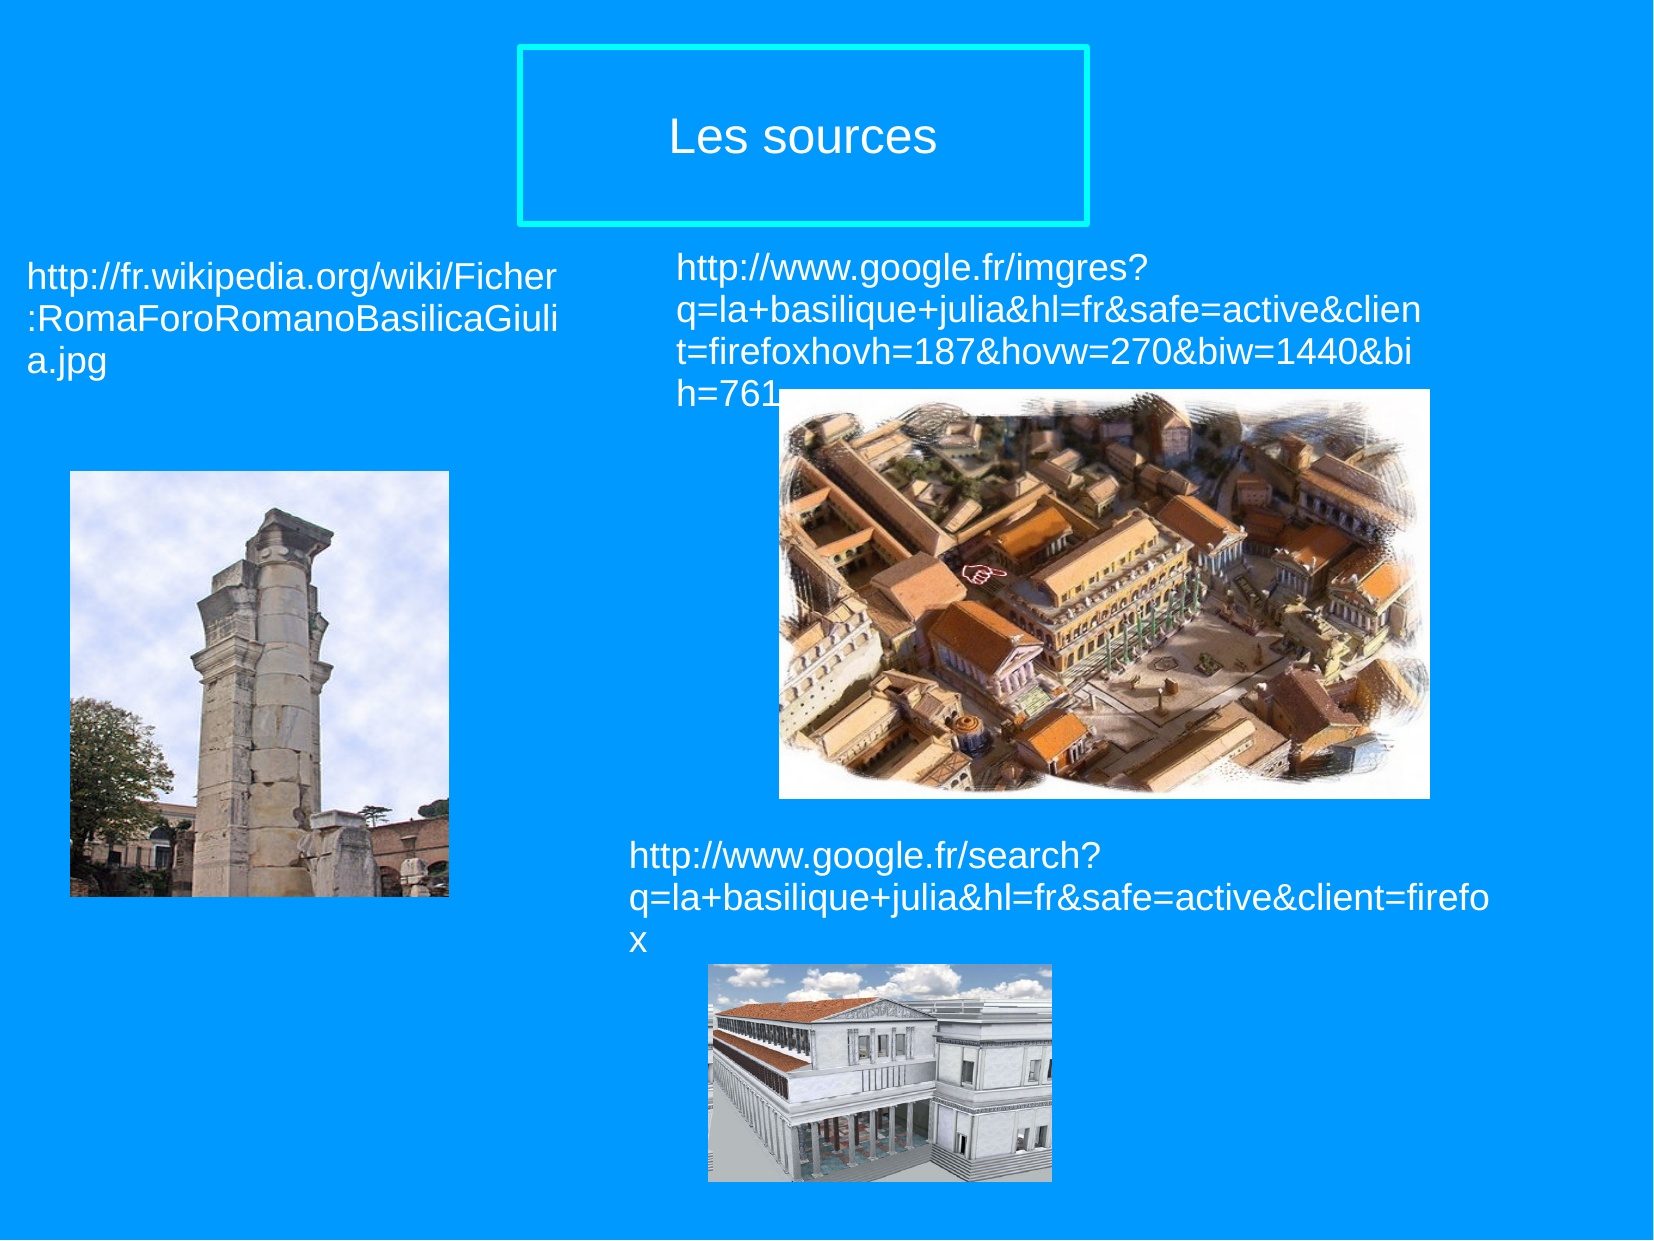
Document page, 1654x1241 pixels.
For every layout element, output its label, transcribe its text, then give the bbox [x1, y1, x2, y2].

picture [779, 389, 1430, 799]
text_box http://fr.wikipedia.org/wiki/Ficher:RomaForoRomanoBasilicaGiulia.jpg [11, 248, 579, 389]
picture [70, 471, 449, 897]
text_box http://www.google.fr/search?q=la+basilique+julia&hl=fr&safe=active&client=firefox [614, 827, 1524, 969]
picture [708, 964, 1052, 1182]
text_box http://www.google.fr/imgres?q=la+basilique+julia&hl=fr&safe=active&client=firefoxhovh=187&hovw=270&biw=1440&bih=761 [661, 239, 1447, 591]
text_box Les sources [519, 47, 1087, 225]
